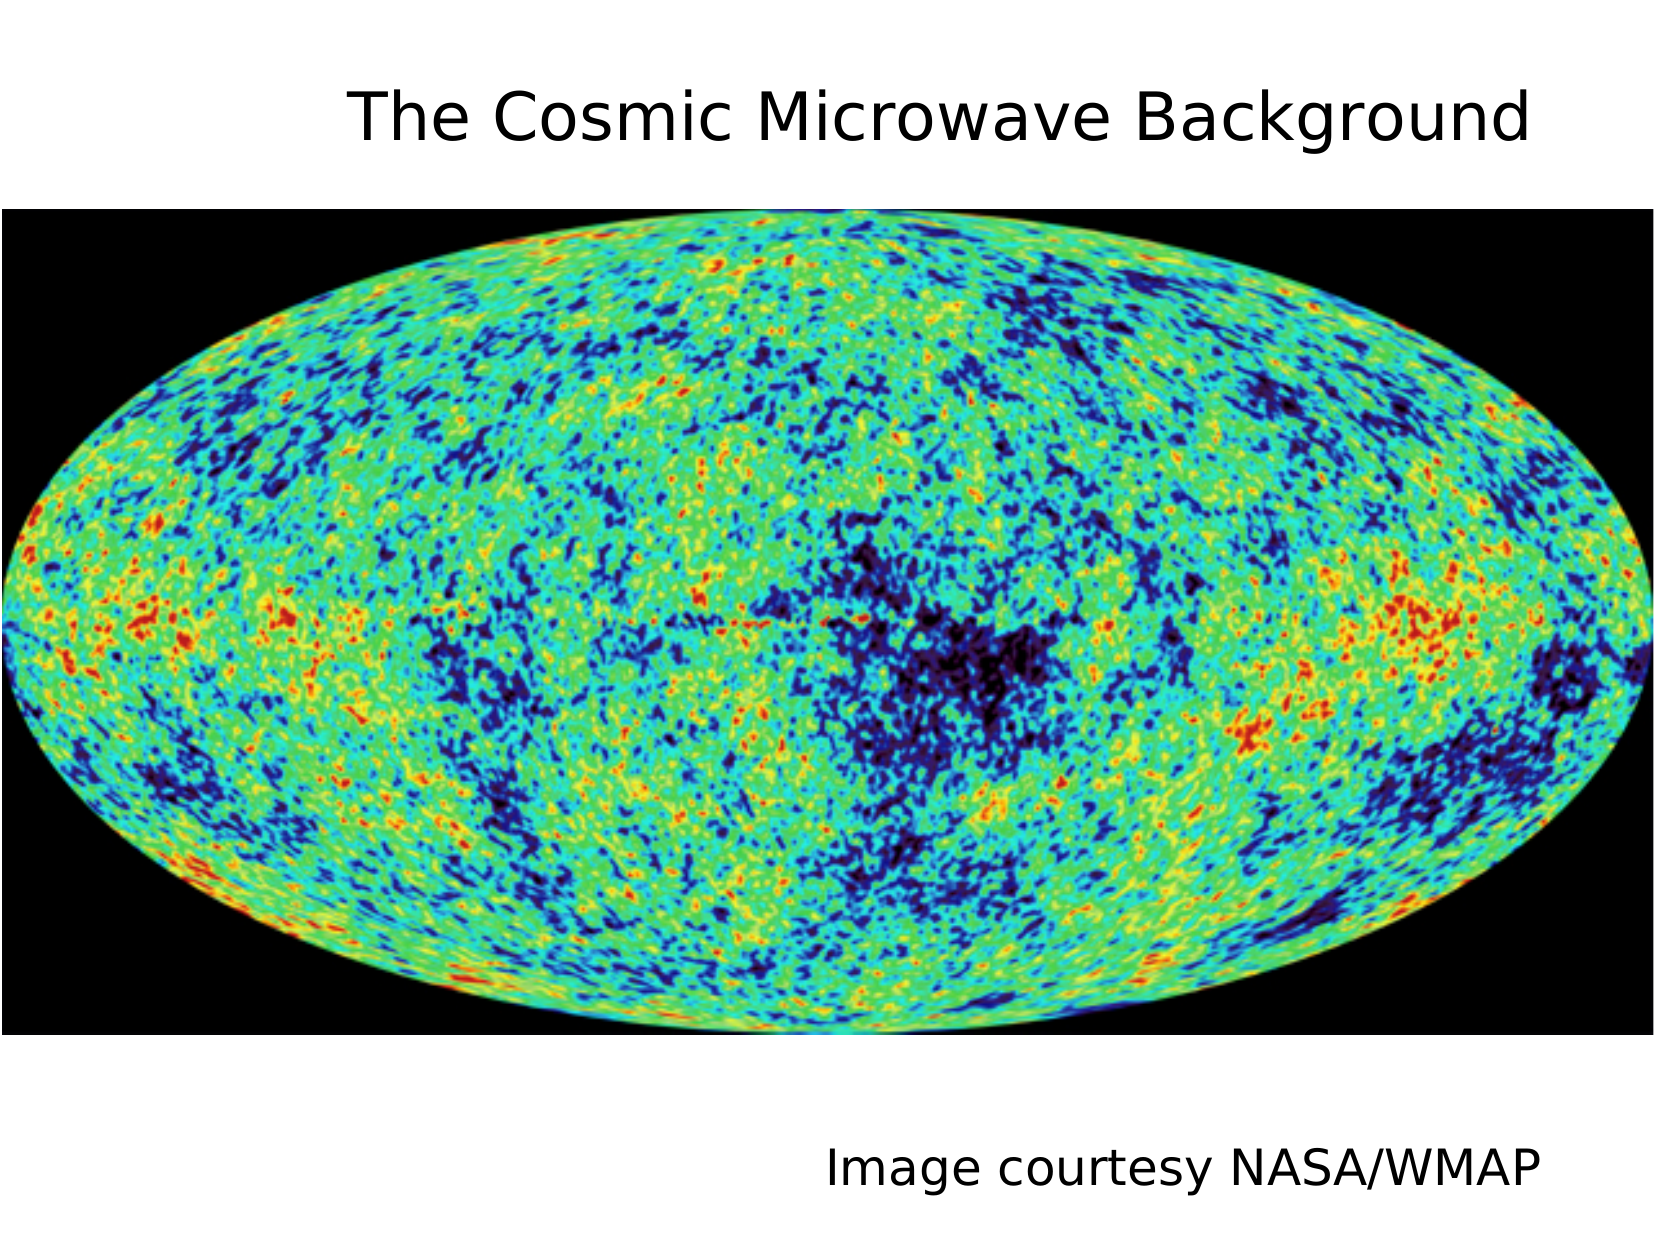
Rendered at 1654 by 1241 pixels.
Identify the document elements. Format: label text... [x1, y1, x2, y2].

picture [2, 209, 1654, 1035]
text_box The Cosmic Microwave Background [332, 71, 1549, 179]
text_box Image courtesy NASA/WMAP [810, 1131, 1542, 1205]
